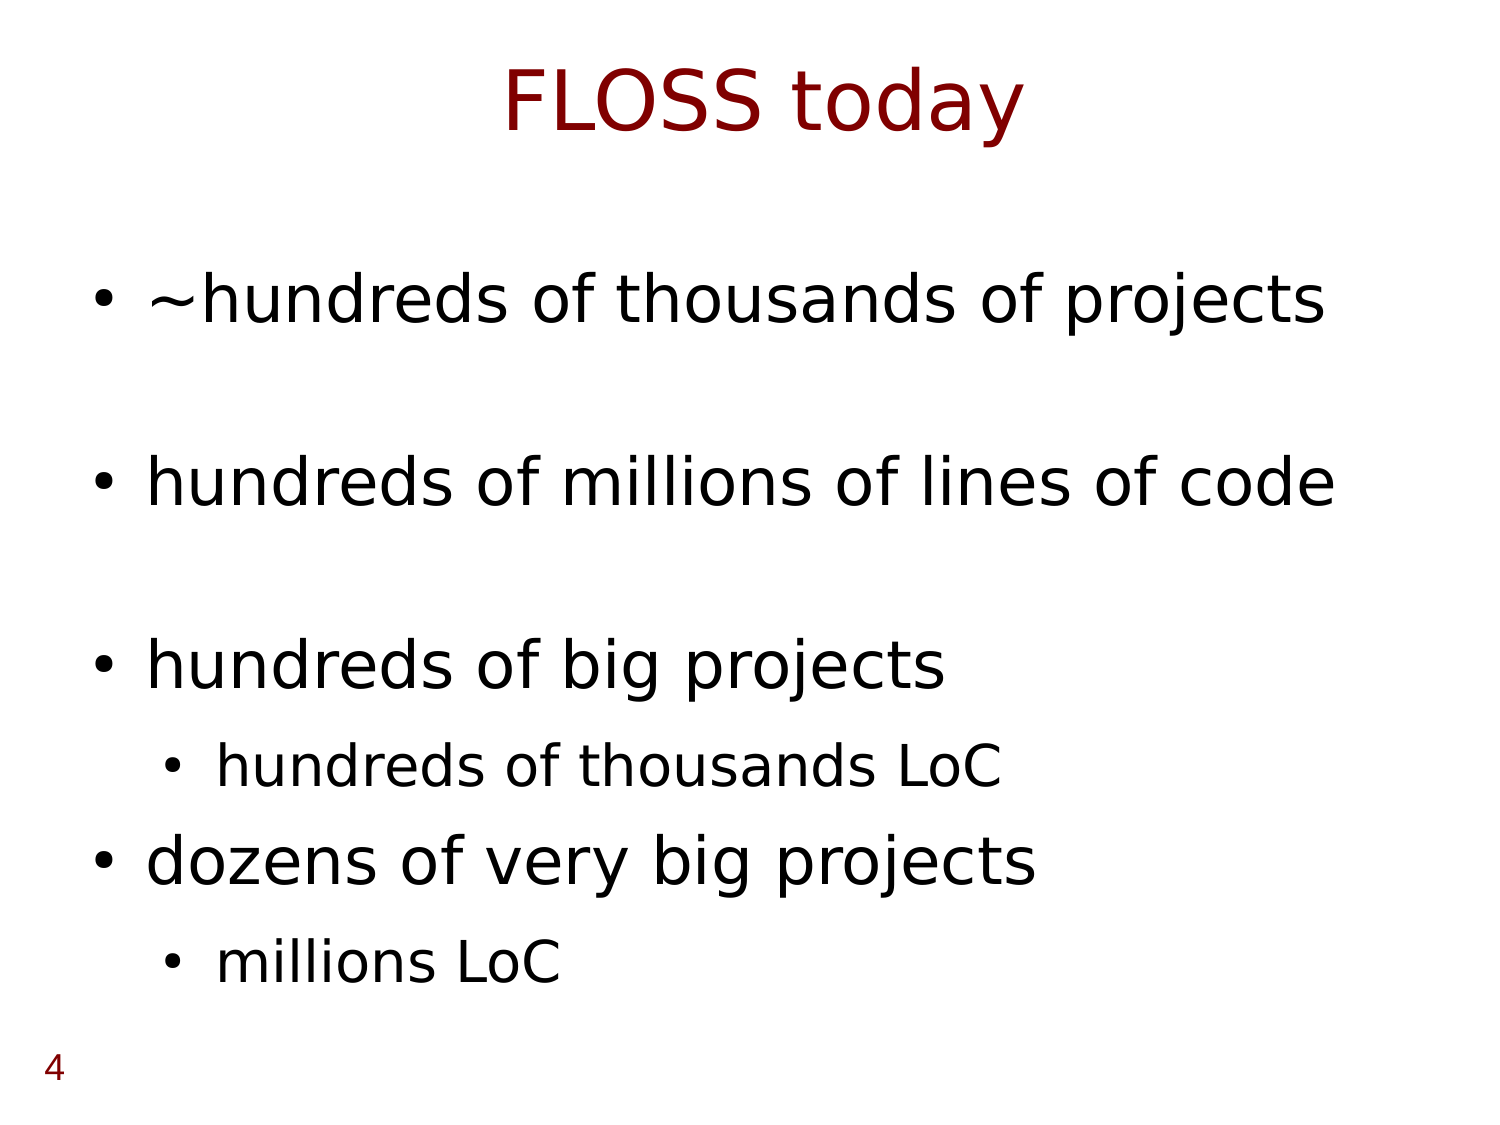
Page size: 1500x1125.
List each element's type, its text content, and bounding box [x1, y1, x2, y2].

list ~hundreds of thousands of projects hundreds of millions of lines of code hundreds of big projects hundreds of thousands LoC dozens of very big projects millions LoC [75, 261, 1447, 1004]
title FLOSS today [70, 27, 1459, 178]
